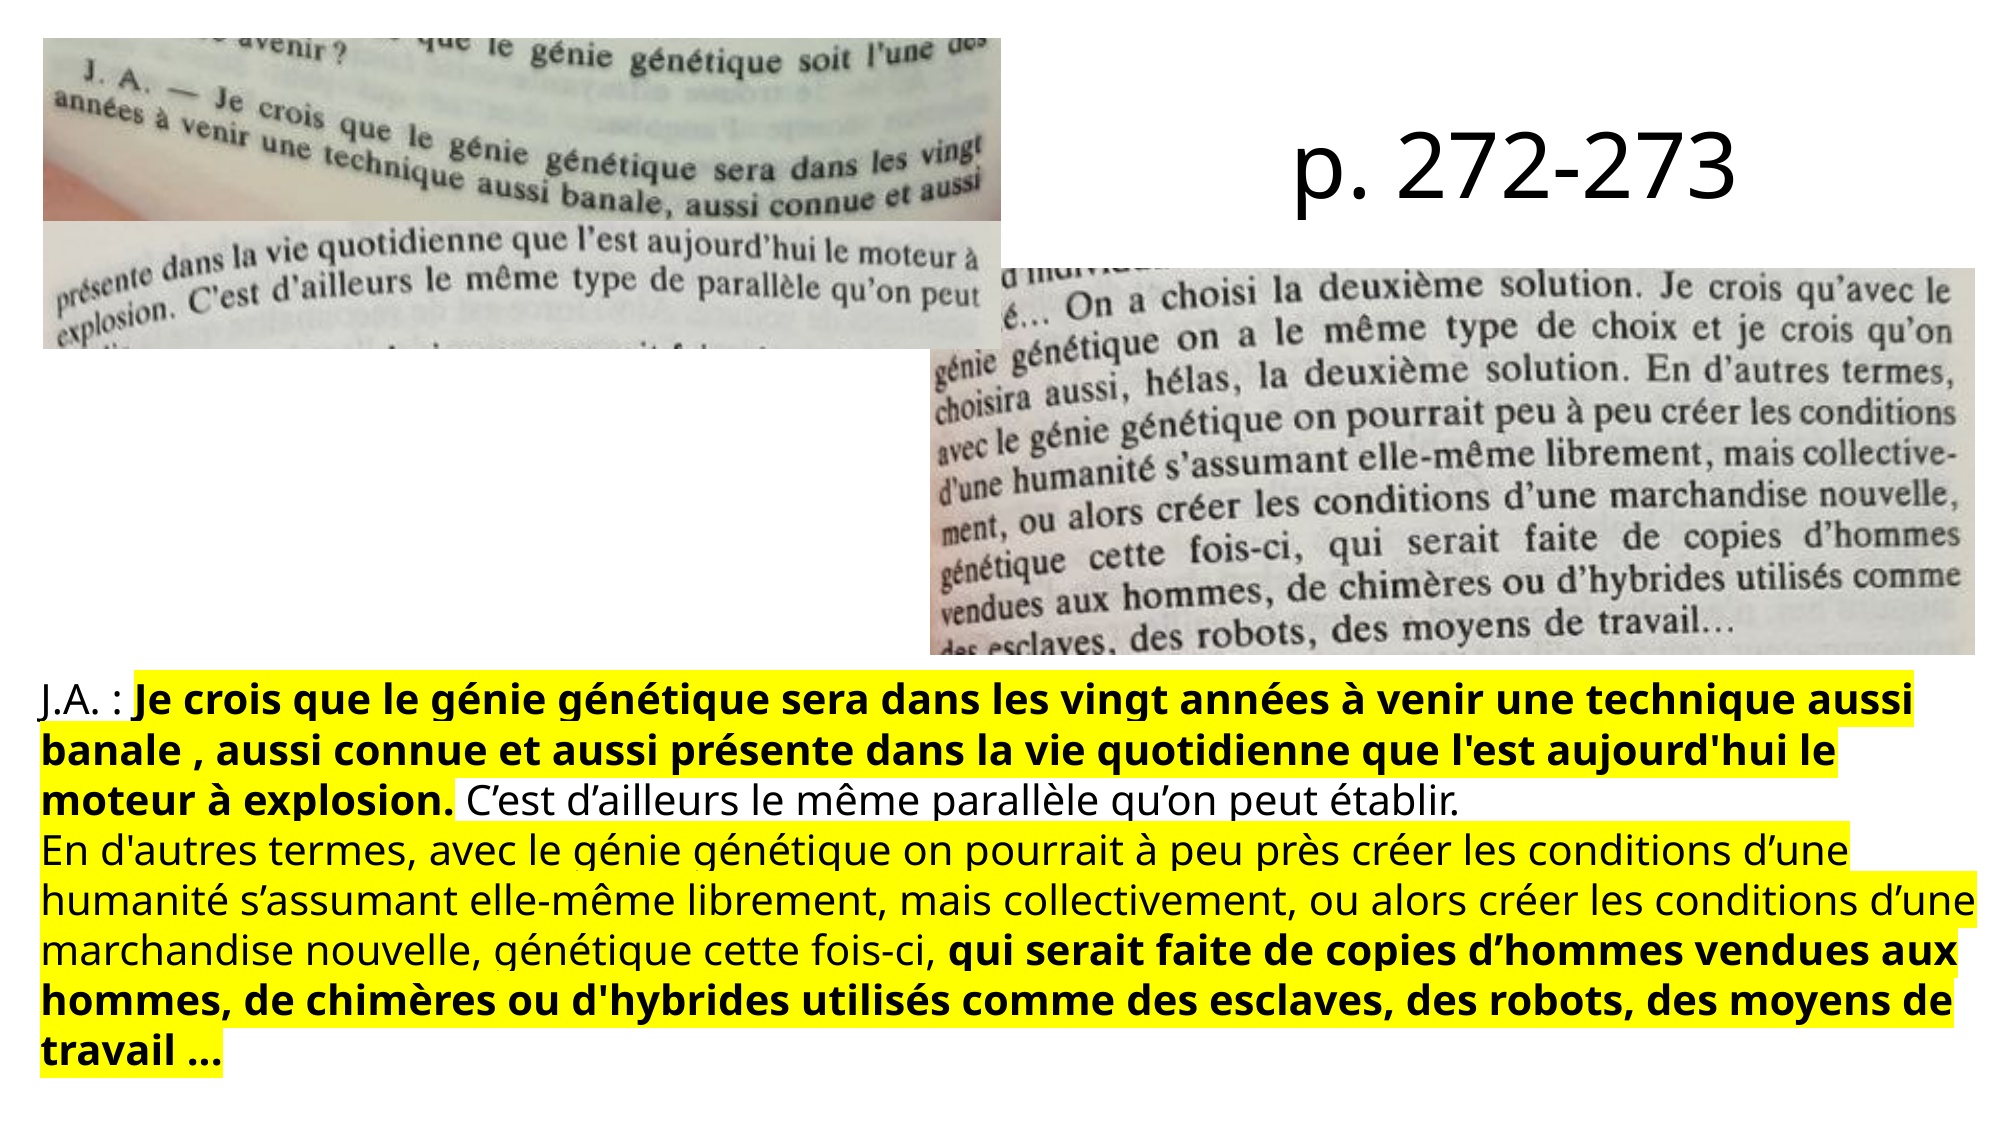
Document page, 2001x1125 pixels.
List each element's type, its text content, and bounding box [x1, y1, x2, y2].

text_box J.A. : Je crois que le génie génétique sera dans les vingt années à venir une technique aussi banale , aussi connue et aussi présente dans la vie quotidienne que l'est aujourd'hui le moteur à explosion. C’est d’ailleurs le même parallèle qu’on peut établir. En d'autres termes, avec le génie génétique on pourrait à peu près créer les conditions d’une humanité s’assumant elle-même librement, mais collectivement, ou alors créer les conditions d’une marchandise nouvelle, génétique cette fois-ci, qui serait faite de copies d’hommes vendues aux hommes, de chimères ou d'hybrides utilisés comme des esclaves, des robots, des moyens de travail ... [25, 666, 2000, 1081]
picture [43, 38, 1001, 221]
picture [43, 222, 1975, 655]
title p. 272-273 [1168, 59, 1863, 268]
